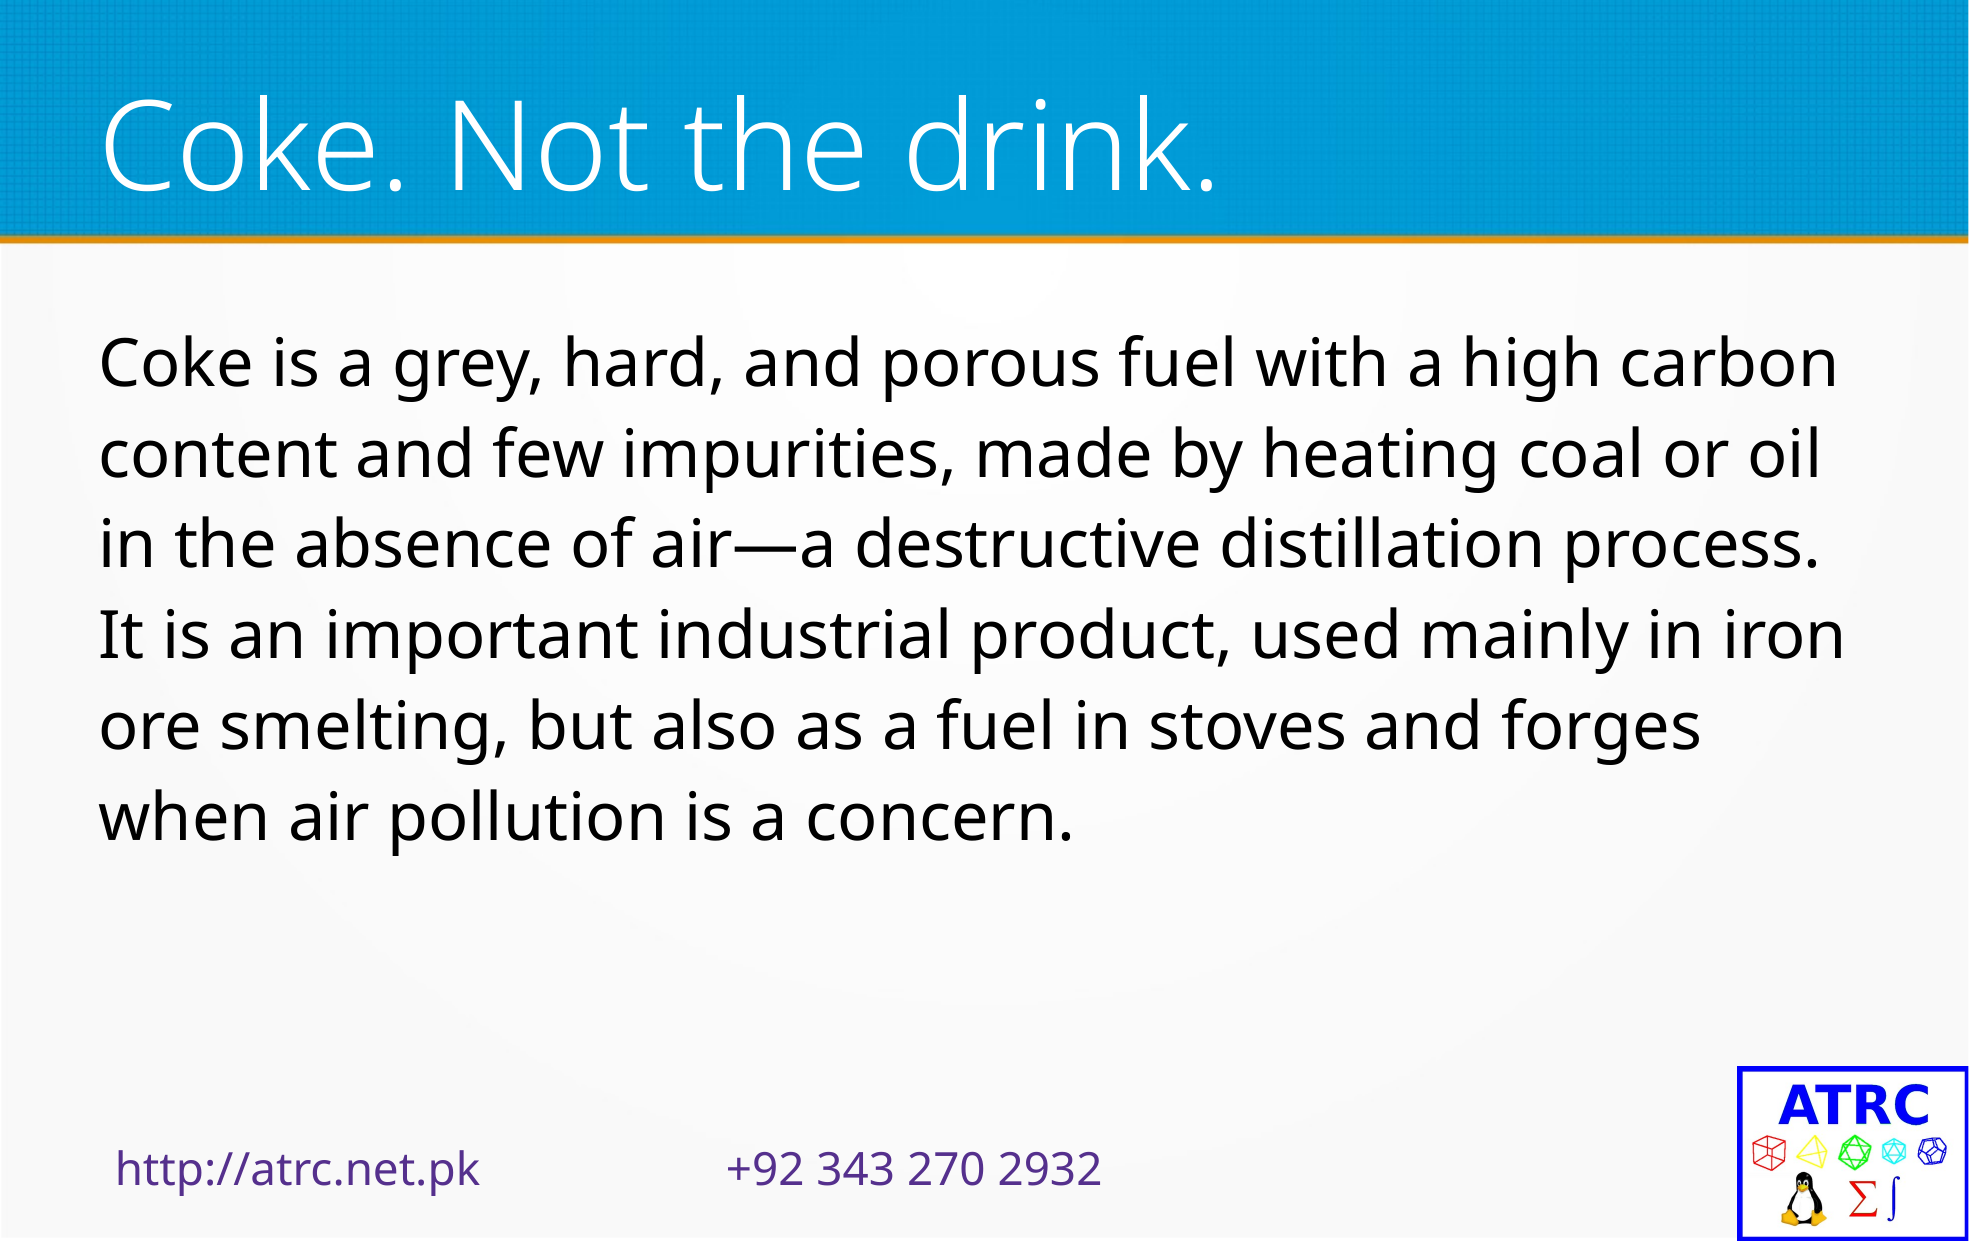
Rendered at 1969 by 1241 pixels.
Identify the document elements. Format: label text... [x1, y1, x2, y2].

picture [0, 233, 1969, 1241]
title Coke. Not the drink. [98, 19, 1870, 227]
list Coke is a grey, hard, and porous fuel with a high carbon content and few impurities, made by heating coal or oil in the absence of air—a destructive distillation process. It is an important industrial product, used mainly in iron ore smelting, but also as a fuel in stoves and forges when air pollution is a concern. [98, 315, 1861, 1081]
